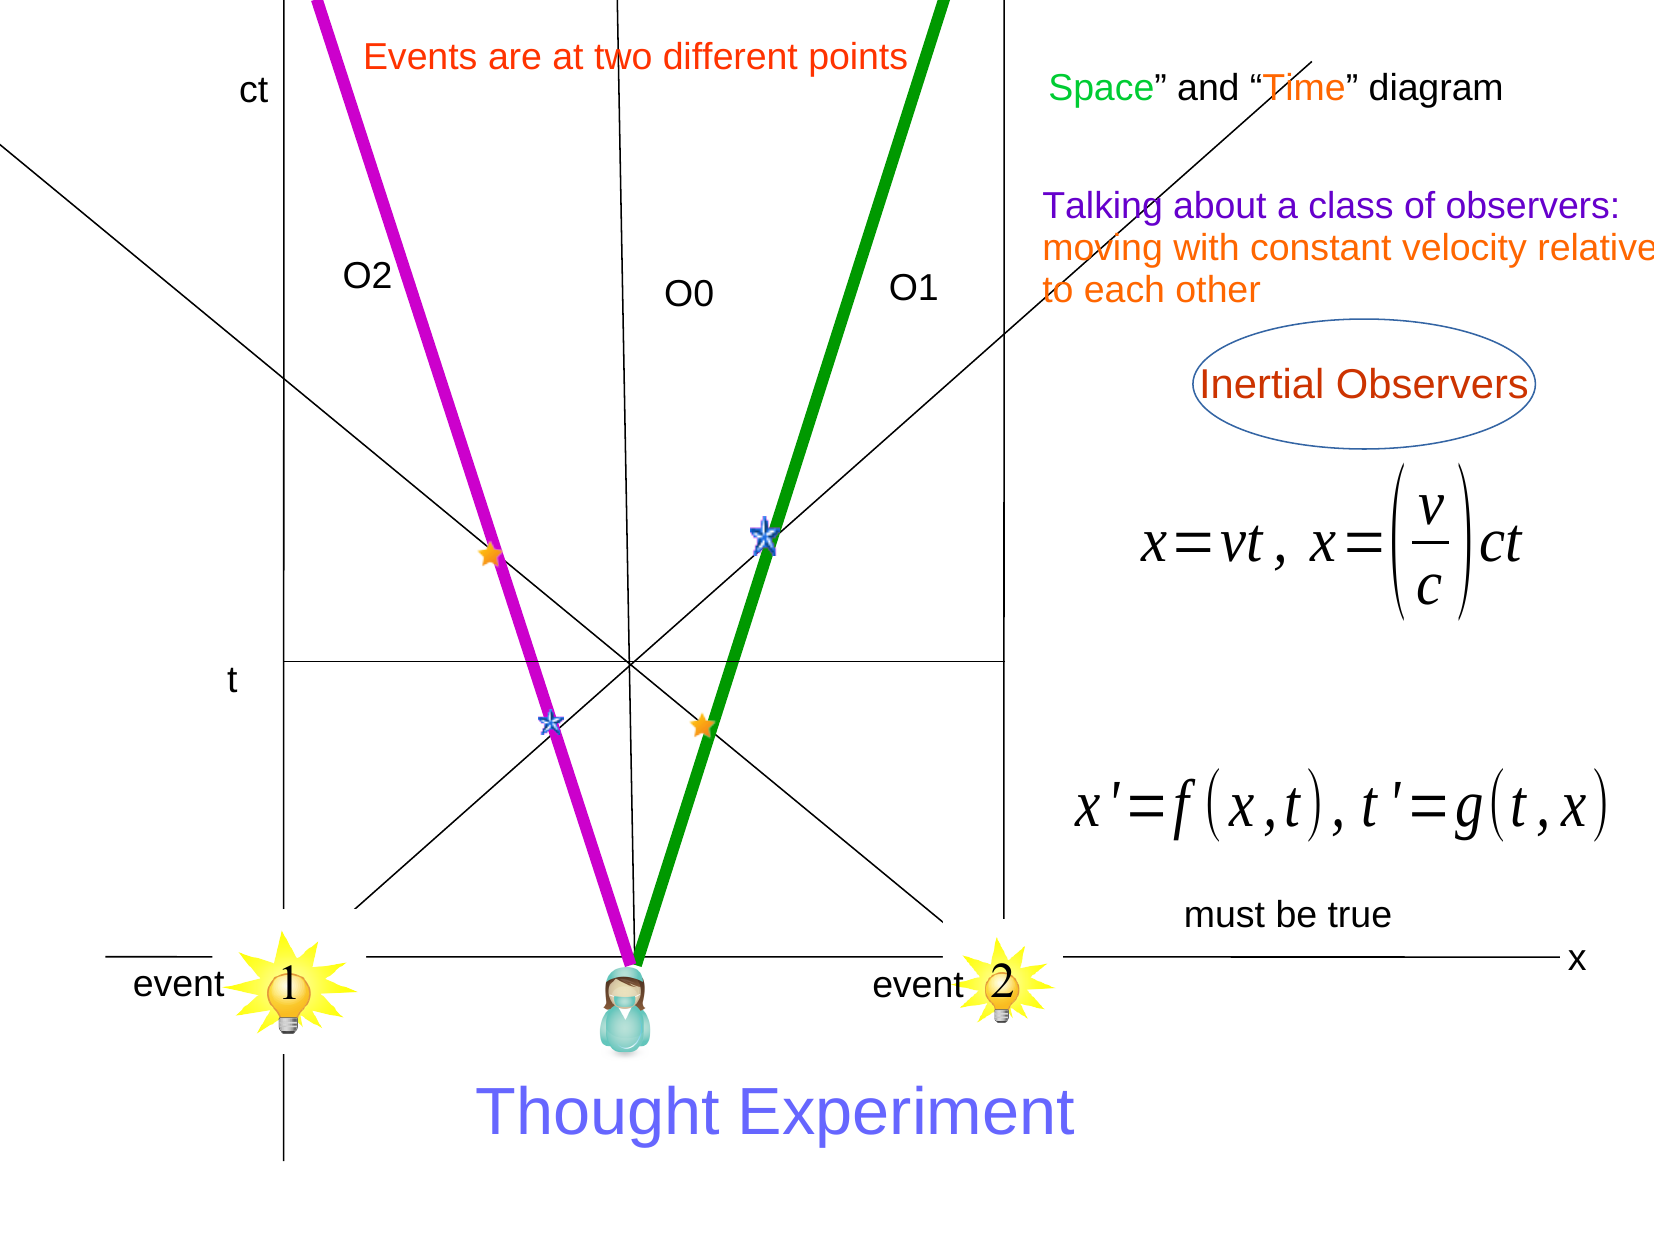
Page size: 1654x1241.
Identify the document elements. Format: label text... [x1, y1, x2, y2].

text_box 2 [993, 967, 1007, 994]
text_box Thought Experiment [460, 1062, 983, 1153]
text_box Talking about a class of observers: moving with constant velocity relative to each other [1027, 177, 1654, 322]
text_box O0 [649, 265, 709, 323]
text_box Space” and “Time” diagram [1033, 59, 1536, 117]
picture [750, 516, 780, 556]
text_box ct [224, 59, 284, 116]
text_box event [857, 956, 993, 1014]
text_box 2 [942, 919, 1063, 1040]
picture [590, 956, 662, 1063]
text_box O0 [698, 283, 709, 304]
text_box Events are at two different points [348, 28, 923, 89]
text_box t [212, 649, 253, 707]
text_box O1 [873, 259, 954, 320]
picture [538, 709, 564, 735]
chart [1062, 763, 1619, 845]
picture [476, 540, 505, 568]
text_box 1 [212, 909, 367, 1054]
text_box event [118, 954, 253, 1013]
text_box x [1553, 927, 1602, 984]
chart [1128, 460, 1536, 626]
text_box O2 [327, 247, 408, 308]
text_box must be true [1169, 885, 1408, 946]
picture [688, 711, 717, 739]
text_box Inertial Observers [1192, 319, 1536, 449]
